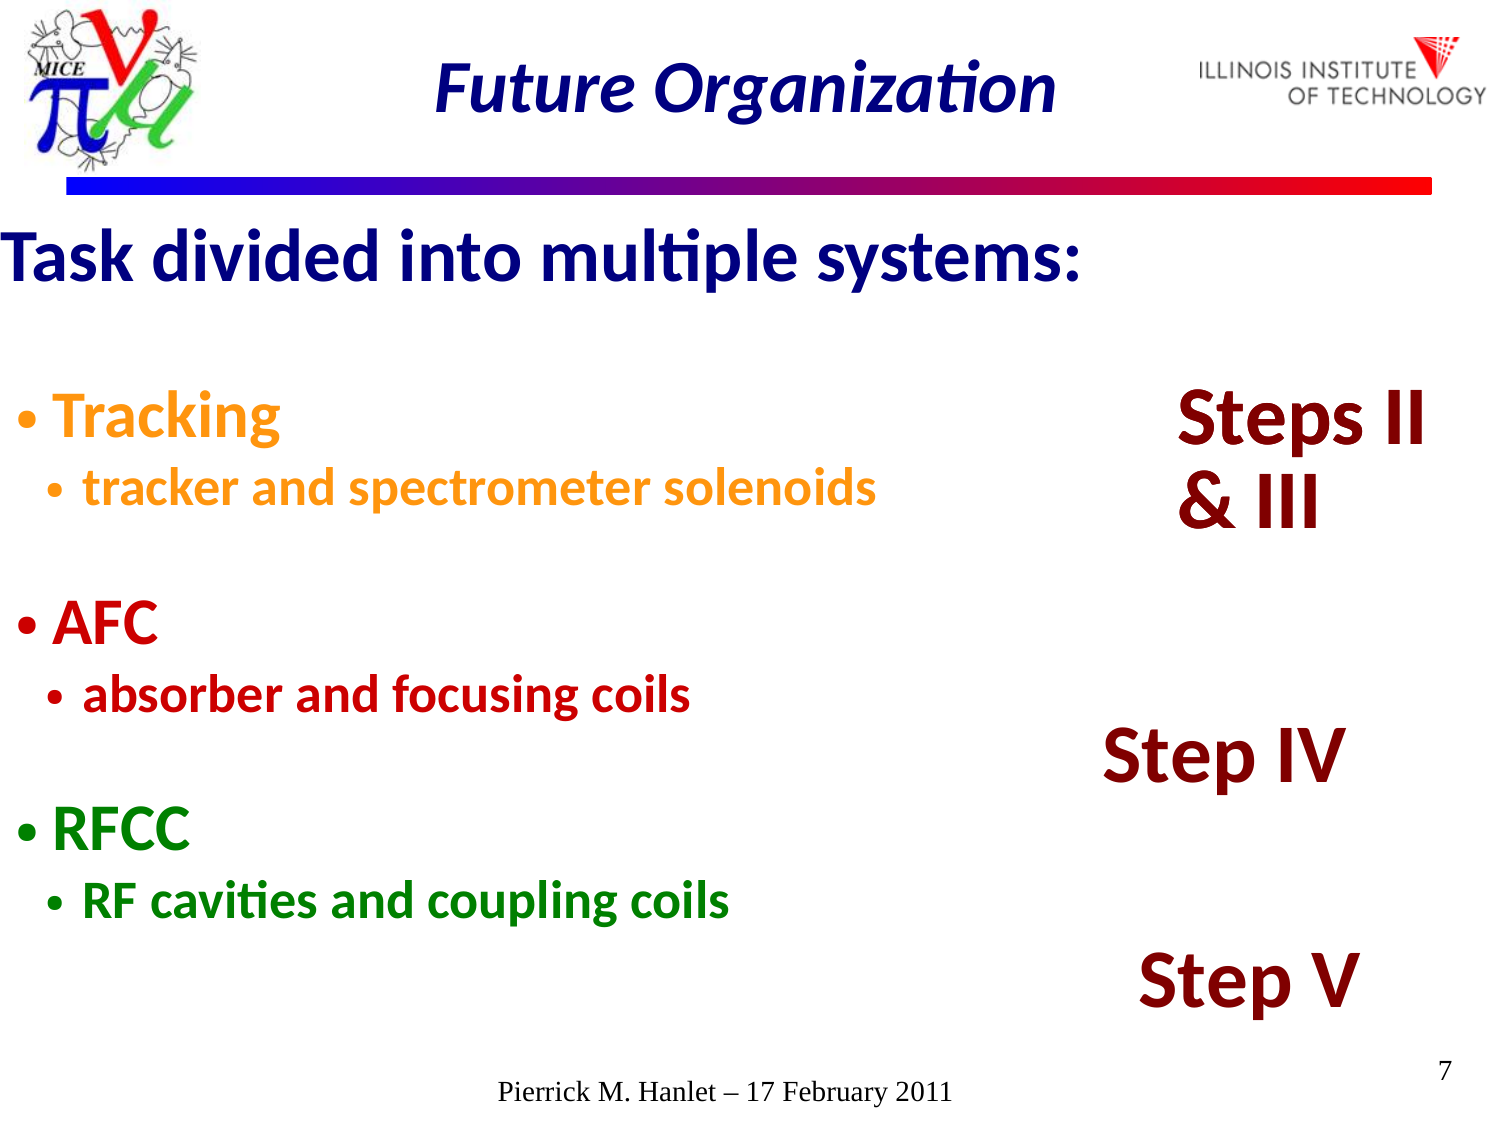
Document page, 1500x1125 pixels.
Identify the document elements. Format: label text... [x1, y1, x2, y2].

picture [1259, 37, 1500, 113]
text_box Task divided into multiple systems: Tracking tracker and spectrometer solenoids AFC absorber and focusing coils RFCC RF cavities and coupling coils [0, 224, 1500, 1033]
title Future Organization [234, 32, 1259, 157]
text_box Step V [1123, 937, 1463, 1050]
text_box Steps II & III [1162, 375, 1500, 584]
text_box Step IV [1087, 712, 1458, 825]
picture [24, 0, 201, 175]
